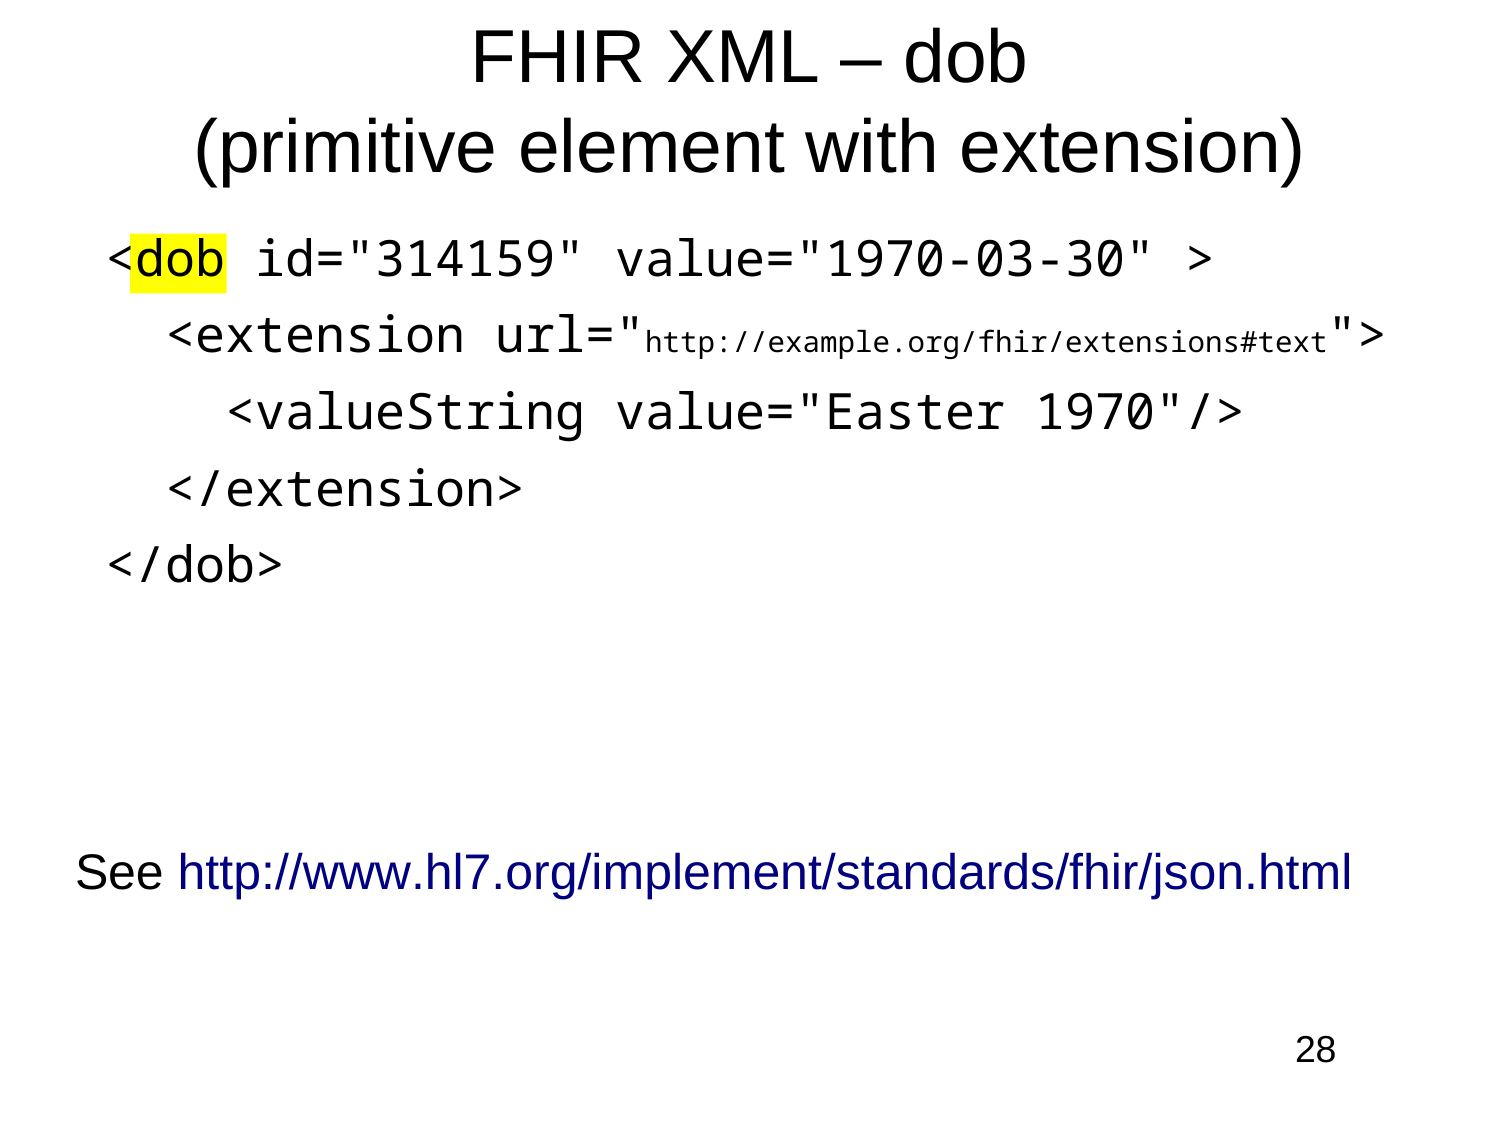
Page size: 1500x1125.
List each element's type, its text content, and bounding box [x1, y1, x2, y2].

list <dob id="314159" value="1970-03-30" > <extension url="http://example.org/fhir/extensions#text"> <valueString value="Easter 1970"/> </extension> </dob> See http://www.hl7.org/implement/standards/fhir/json.html [75, 226, 1433, 1029]
title FHIR XML – dob (primitive element with extension) [75, 3, 1425, 192]
